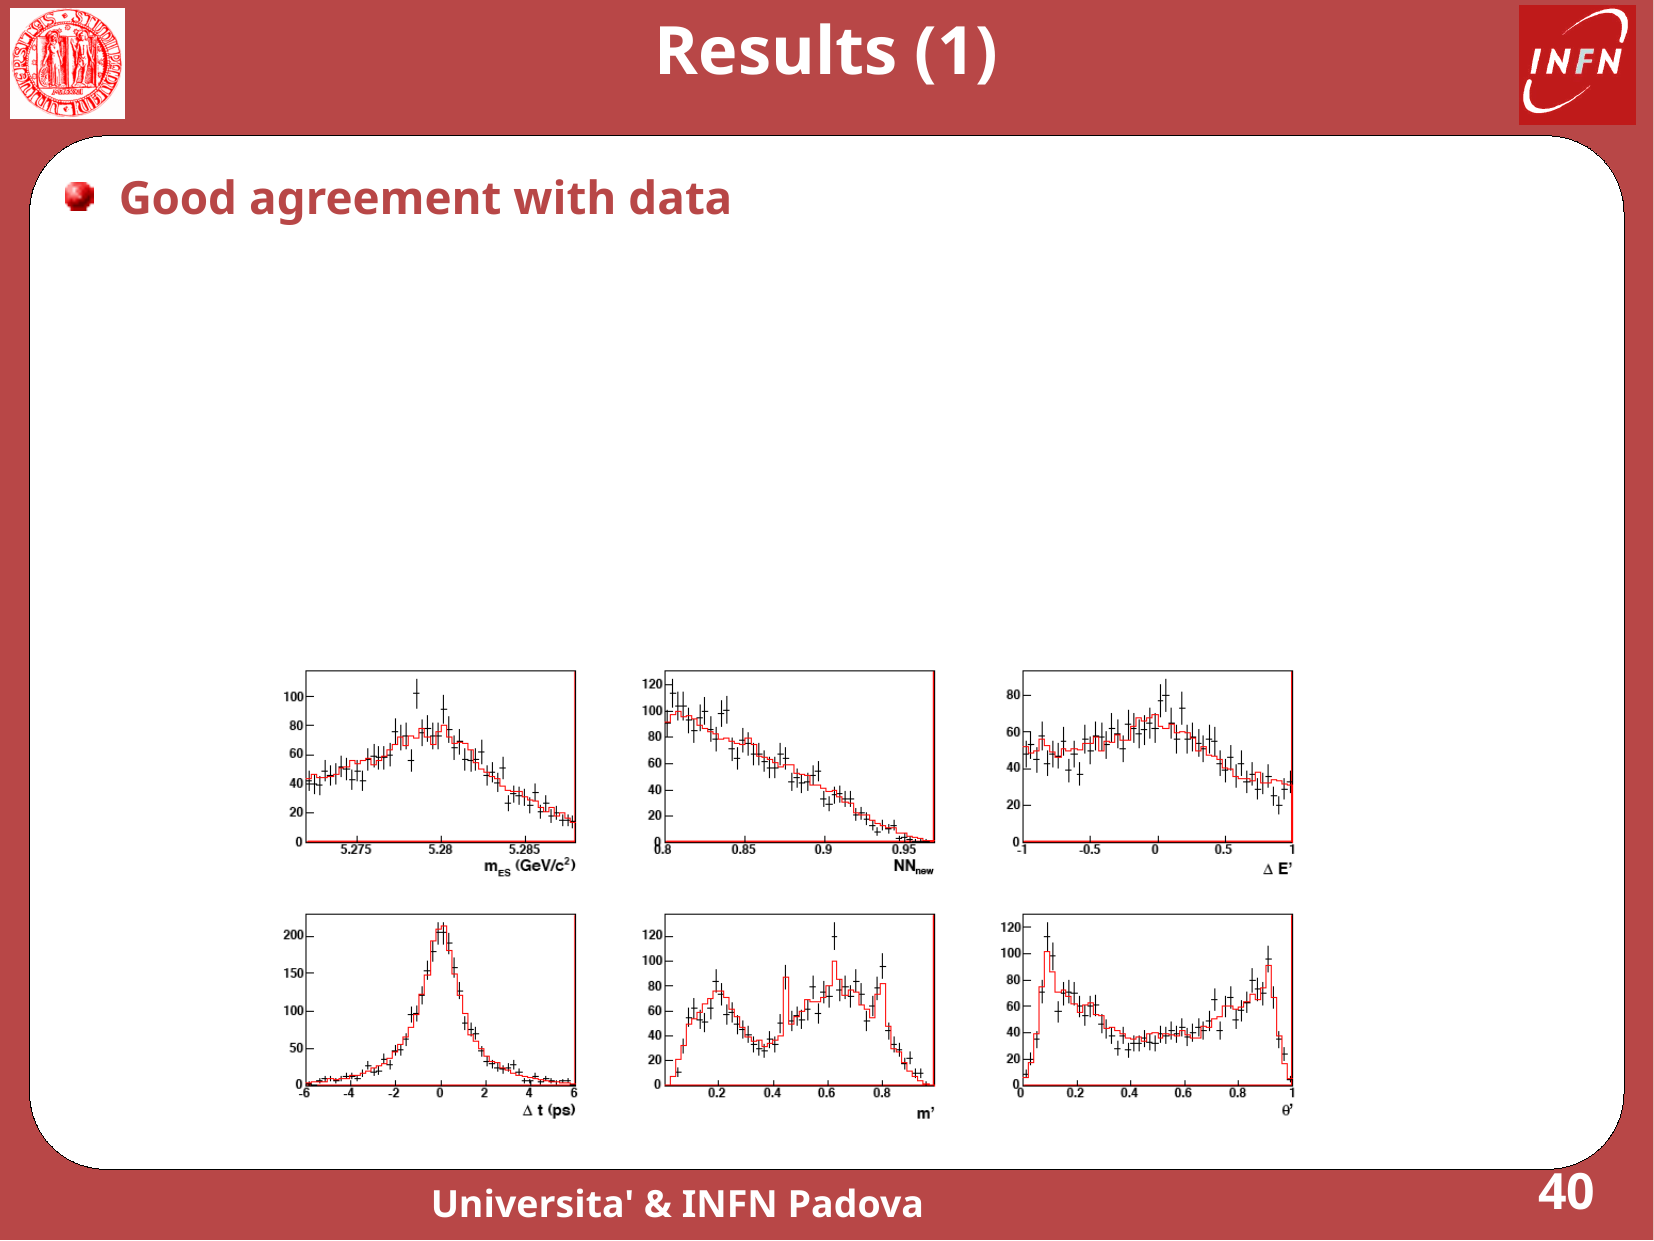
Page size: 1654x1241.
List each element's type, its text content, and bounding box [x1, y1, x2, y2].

picture [265, 649, 1323, 1124]
title Results (1) [82, 0, 1571, 99]
list Good agreement with data [38, 165, 1625, 1176]
